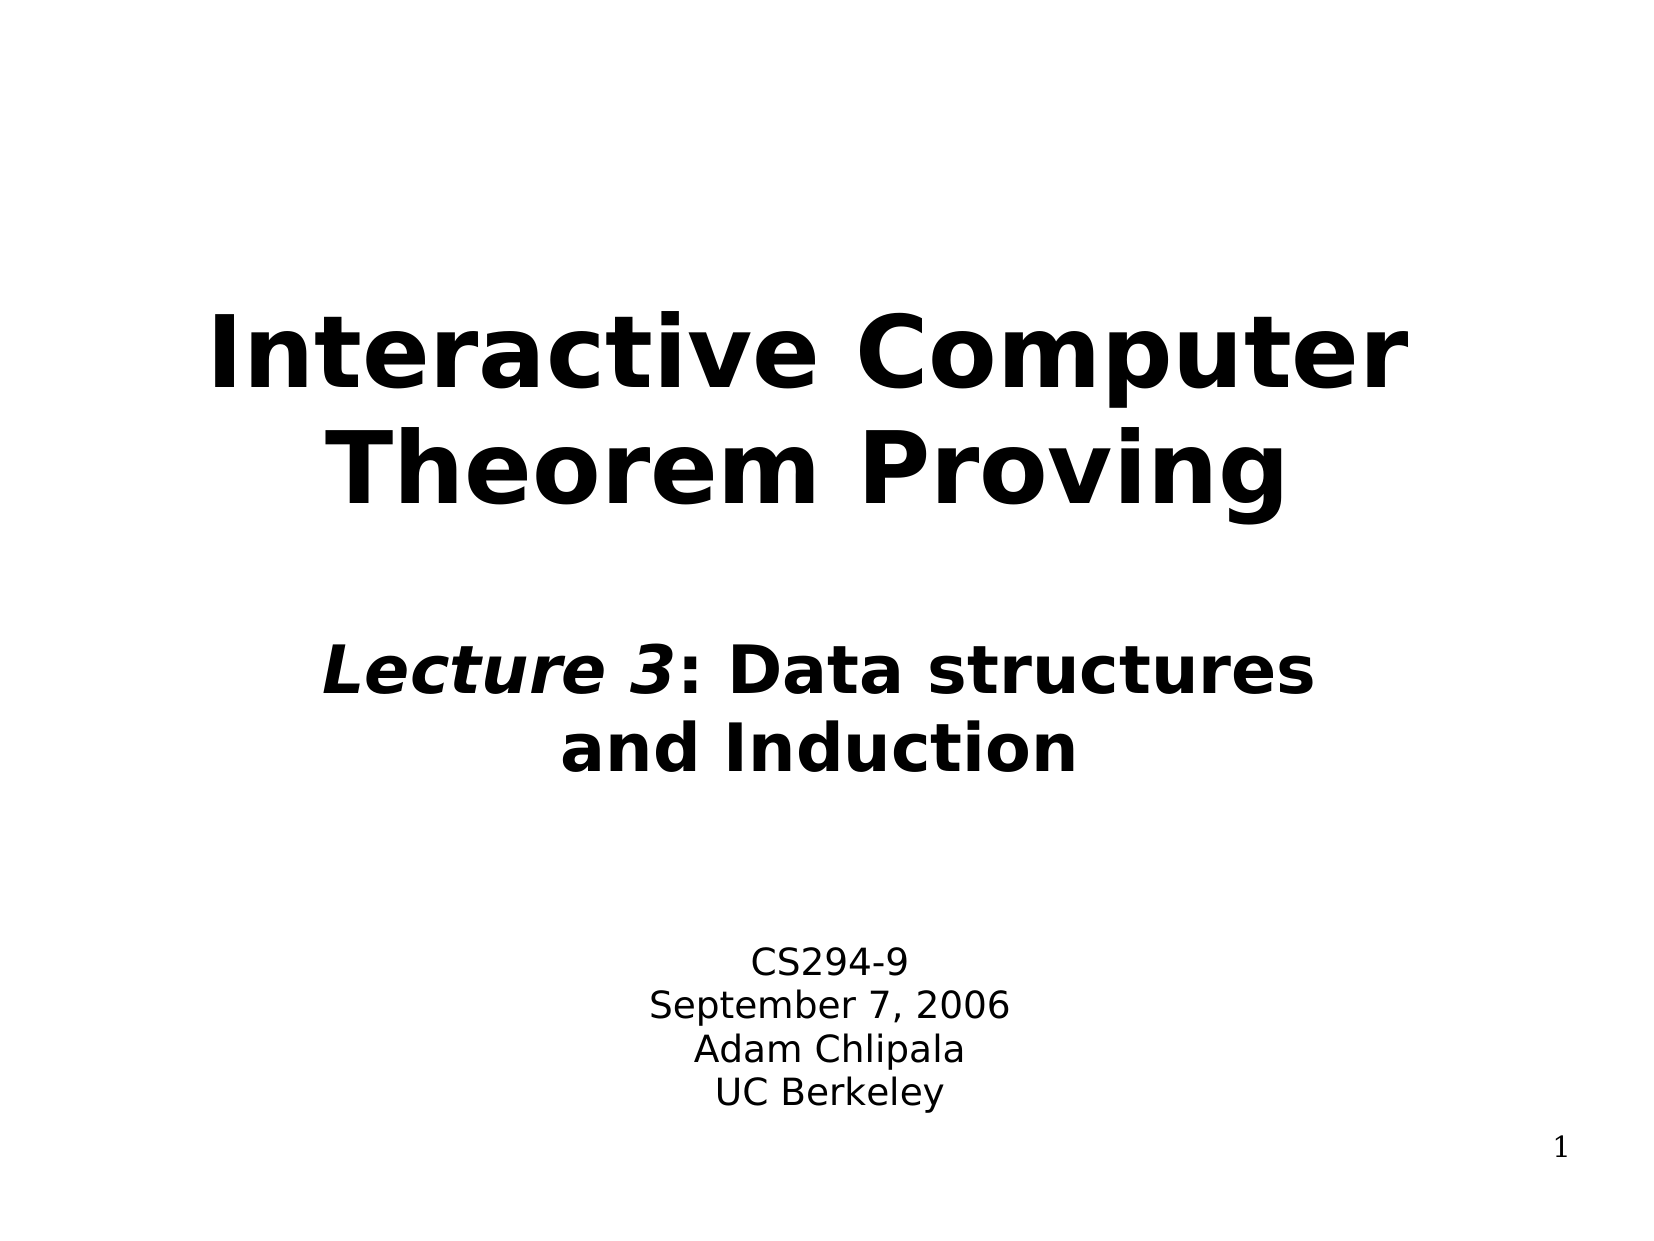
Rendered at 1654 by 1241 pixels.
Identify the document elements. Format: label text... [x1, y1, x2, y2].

text_box Interactive Computer Theorem Proving [191, 287, 1463, 535]
text_box CS294-9 September 7, 2006 Adam Chlipala UC Berkeley [634, 933, 1020, 1122]
text_box Lecture 3: Data structures and Induction [307, 624, 1346, 795]
